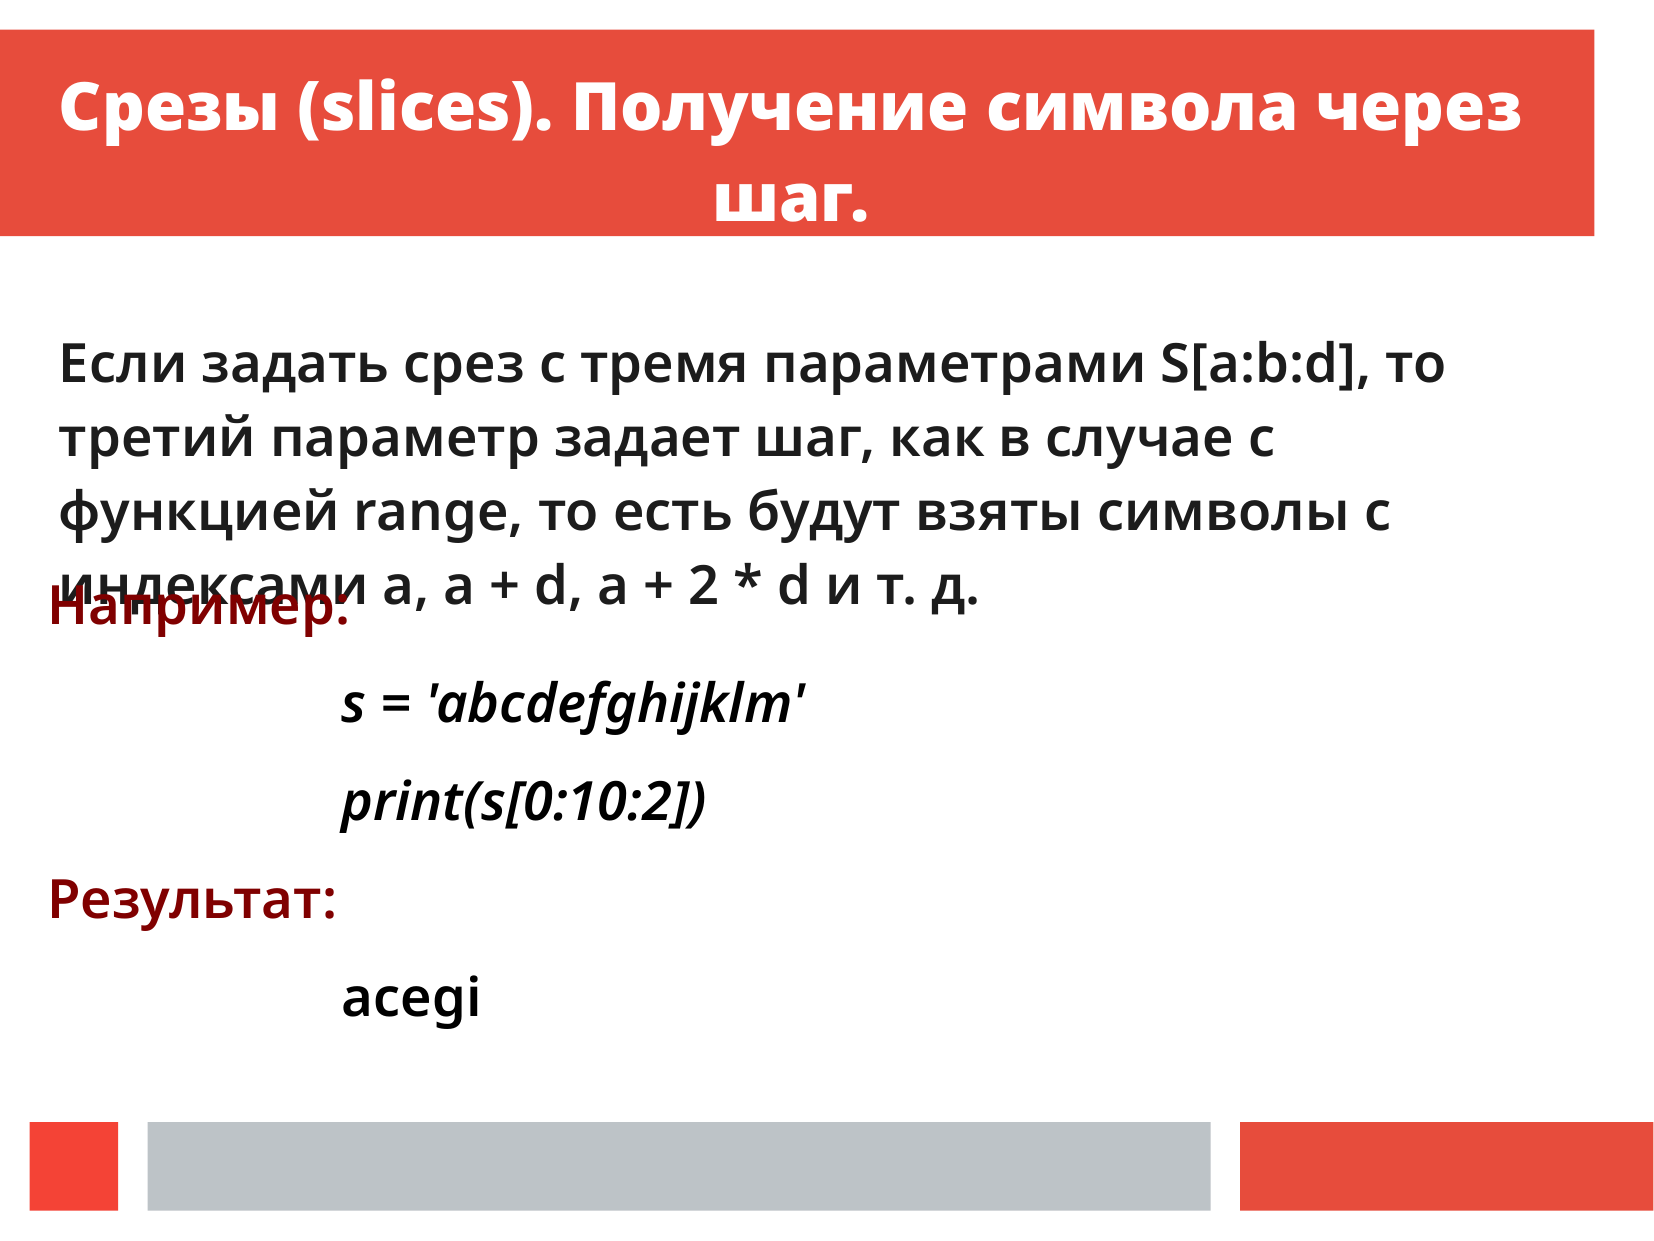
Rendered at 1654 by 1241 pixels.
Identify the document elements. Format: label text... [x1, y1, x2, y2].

title Срезы (slices). Получение символа через шаг. [59, 59, 1595, 207]
list Например: s = 'abcdefghijklm' print(s[0:10:2]) Результат: acegi [47, 566, 1619, 1123]
list Если задать срез с тремя параметрами S[a:b:d], то третий параметр задает шаг, как в случае с функцией range, то есть будут взяты символы с индексами a, a + d, a + 2 * d и т. д. [59, 324, 1565, 566]
